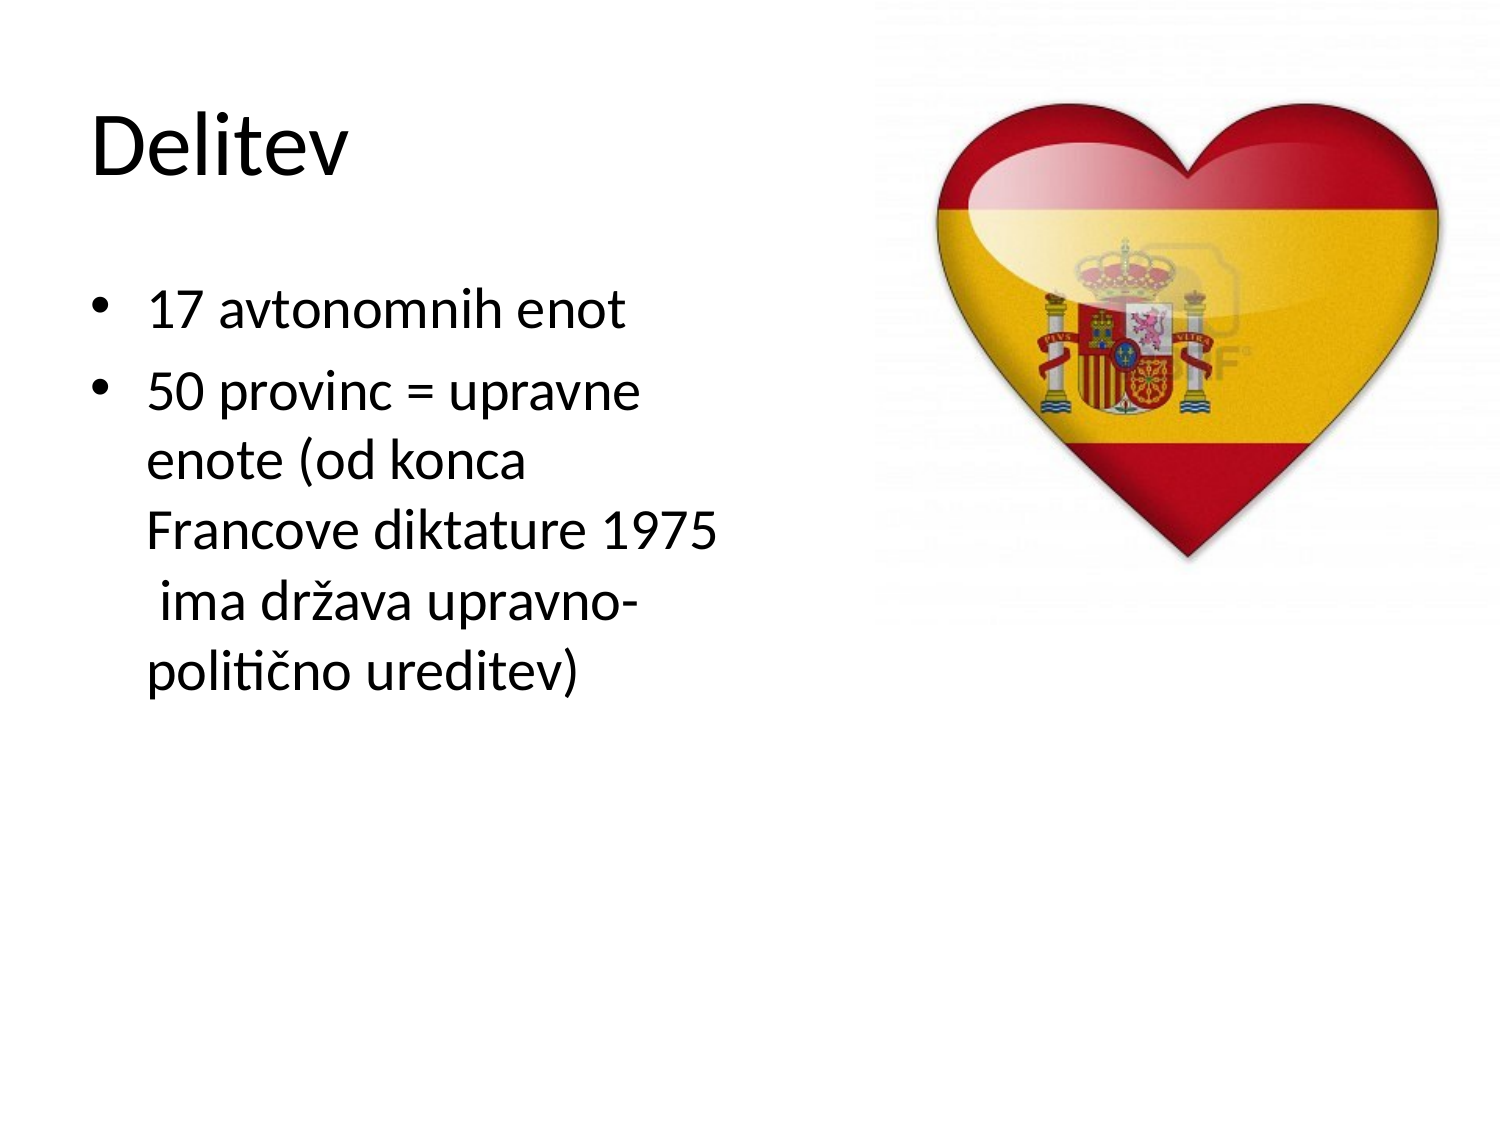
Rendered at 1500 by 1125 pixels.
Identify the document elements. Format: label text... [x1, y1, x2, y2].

list 17 avtonomnih enot 50 provinc = upravne enote (od konca Francove diktature 1975 ima država upravno-politično ureditev) [75, 262, 738, 1005]
title Delitev [75, 45, 875, 233]
picture [875, 0, 1500, 625]
